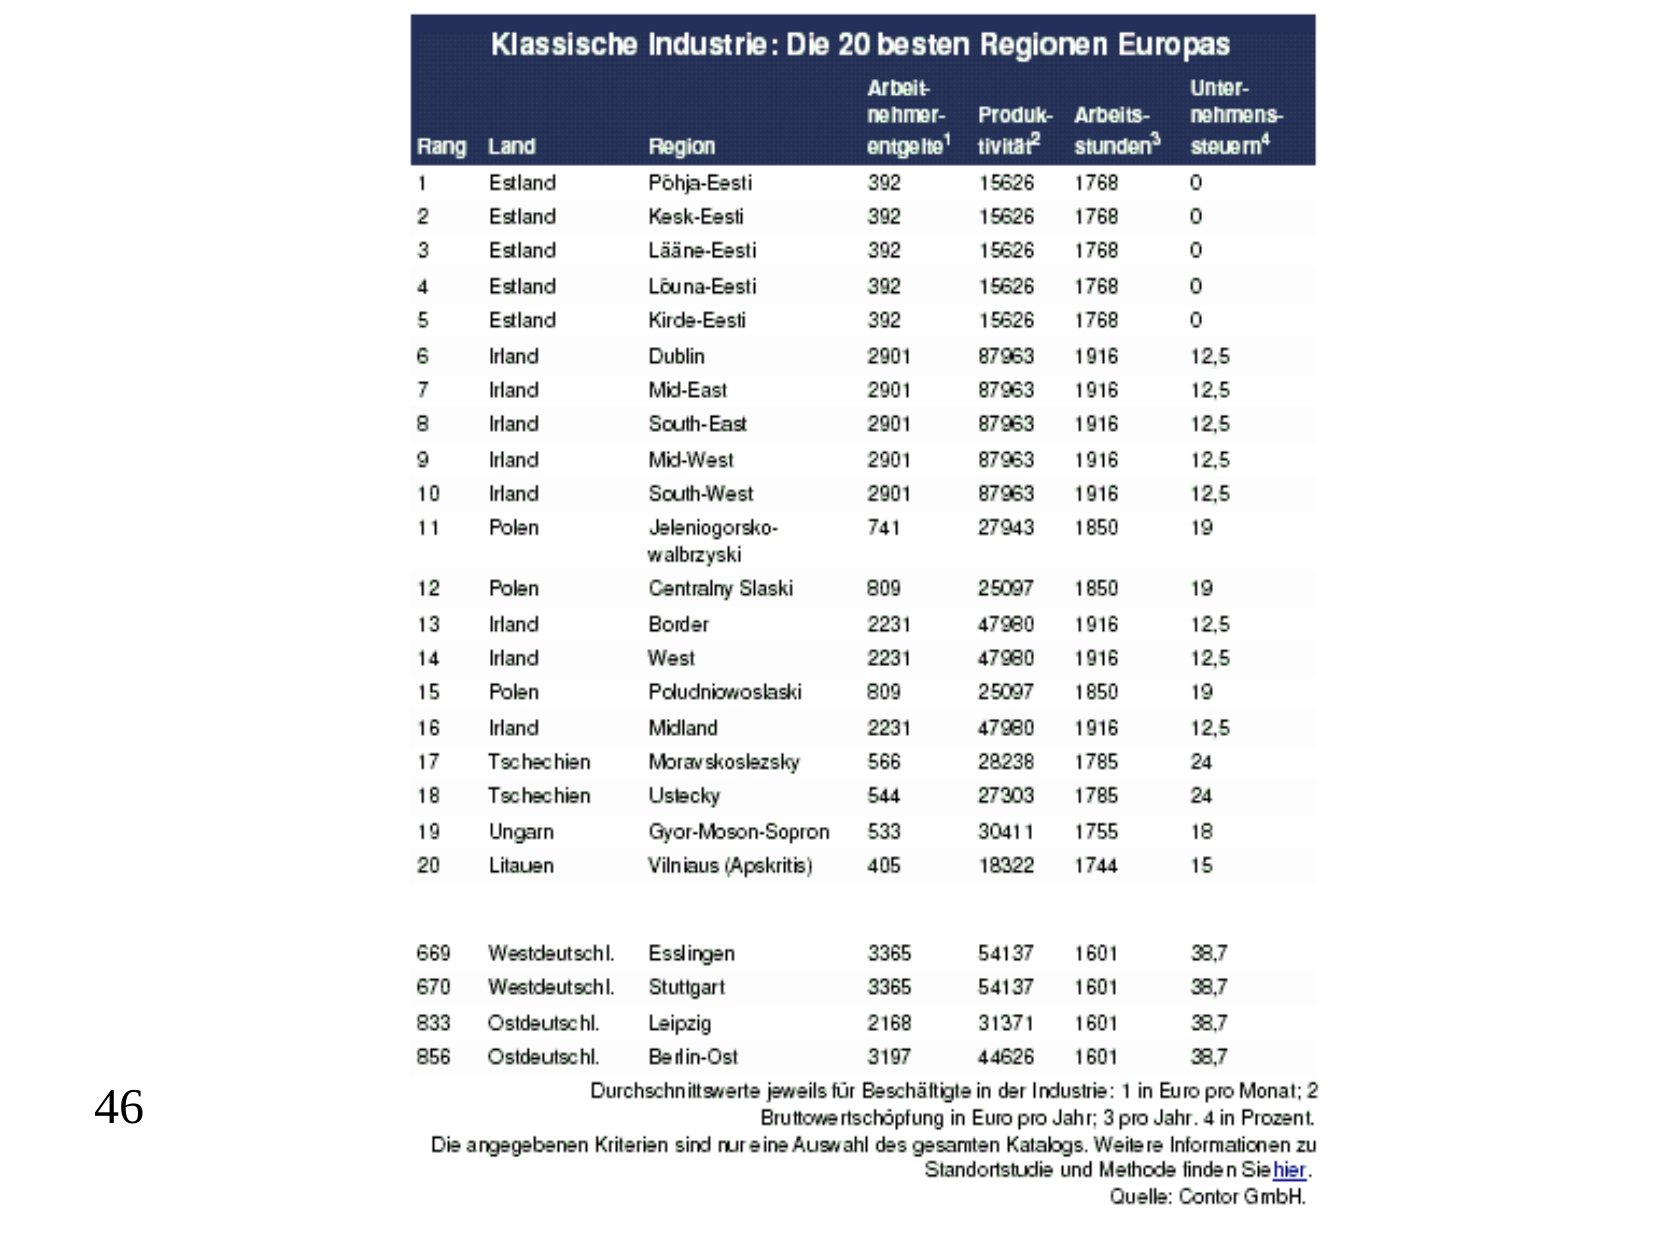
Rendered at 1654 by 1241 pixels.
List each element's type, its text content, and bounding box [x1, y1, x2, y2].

picture [405, 6, 1327, 1227]
text_box <Foliennummer> [94, 1079, 446, 1141]
